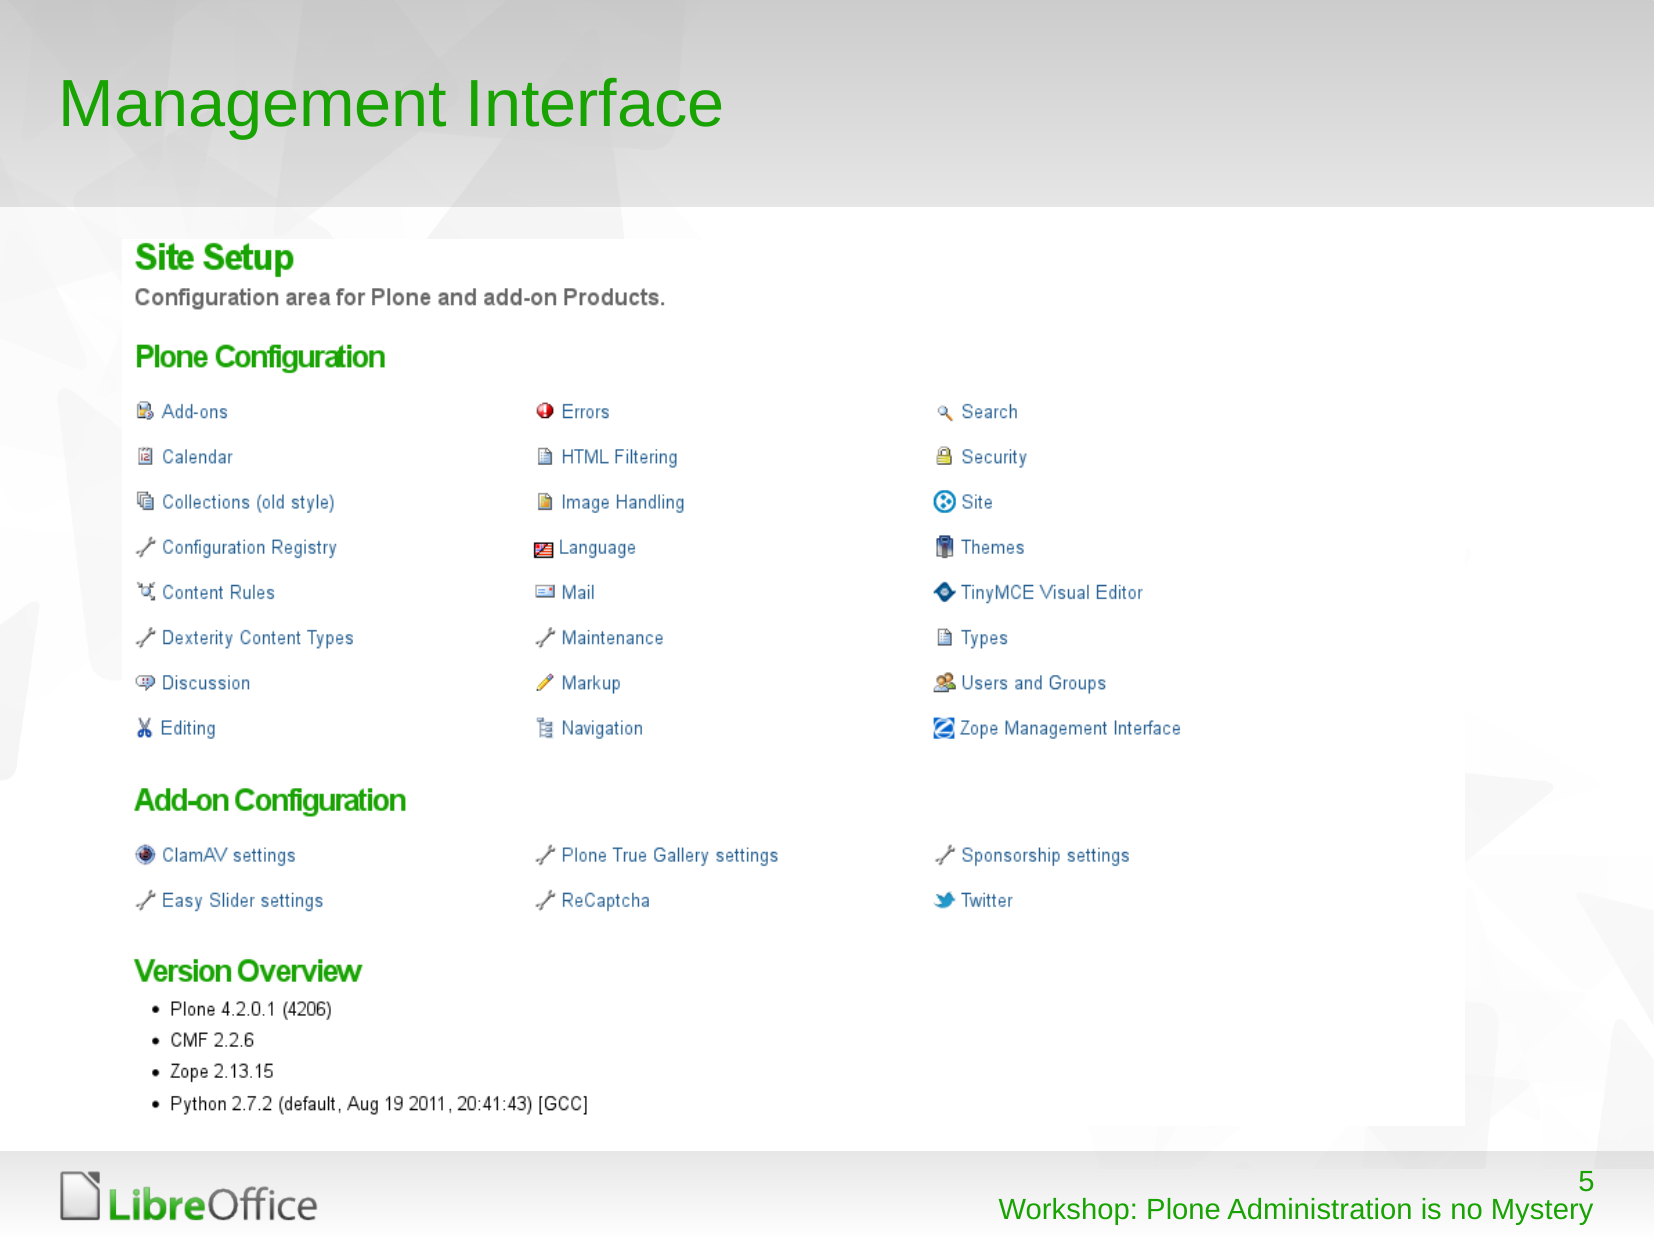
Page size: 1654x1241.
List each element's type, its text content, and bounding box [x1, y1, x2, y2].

picture [0, 0, 1654, 1169]
title Management Interface [59, 29, 1595, 178]
picture [41, 1152, 337, 1240]
